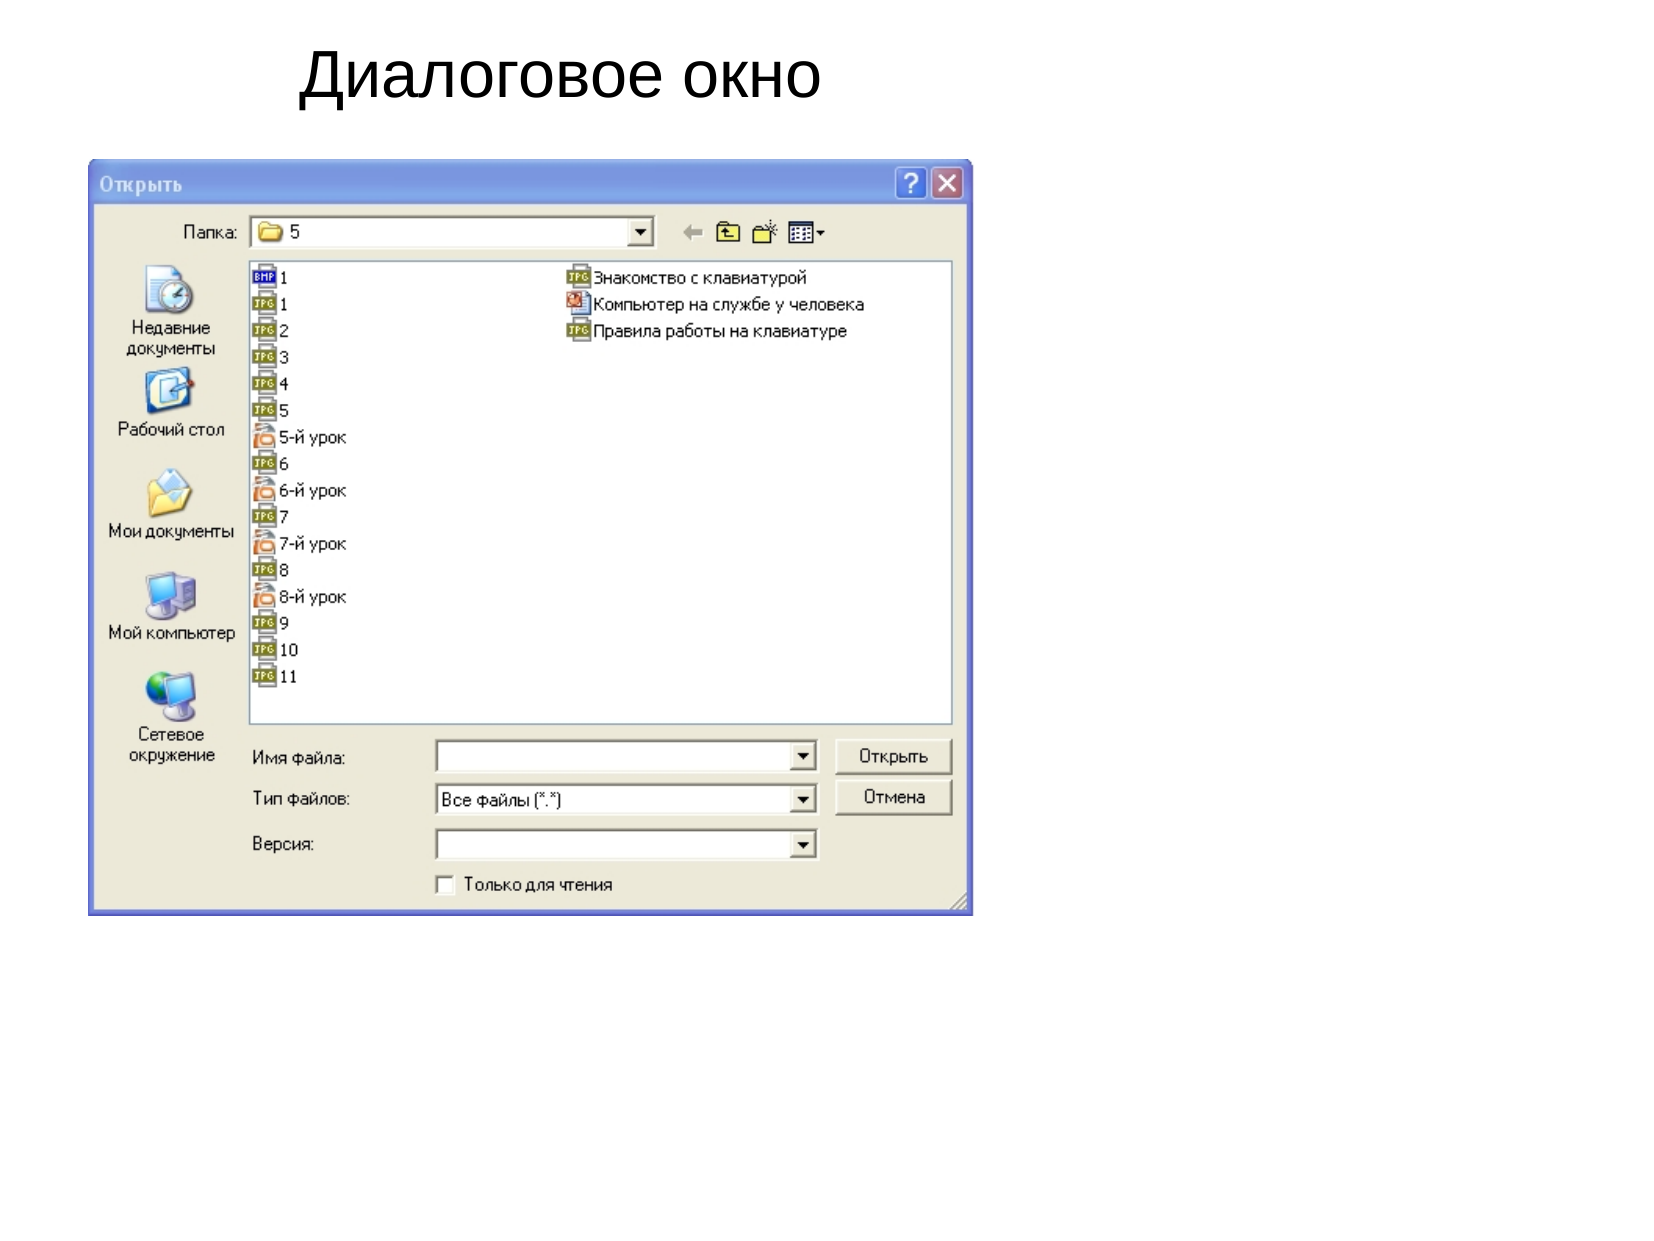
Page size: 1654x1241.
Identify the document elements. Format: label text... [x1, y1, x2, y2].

picture [88, 159, 978, 916]
text_box Диалоговое окно [177, 29, 945, 120]
